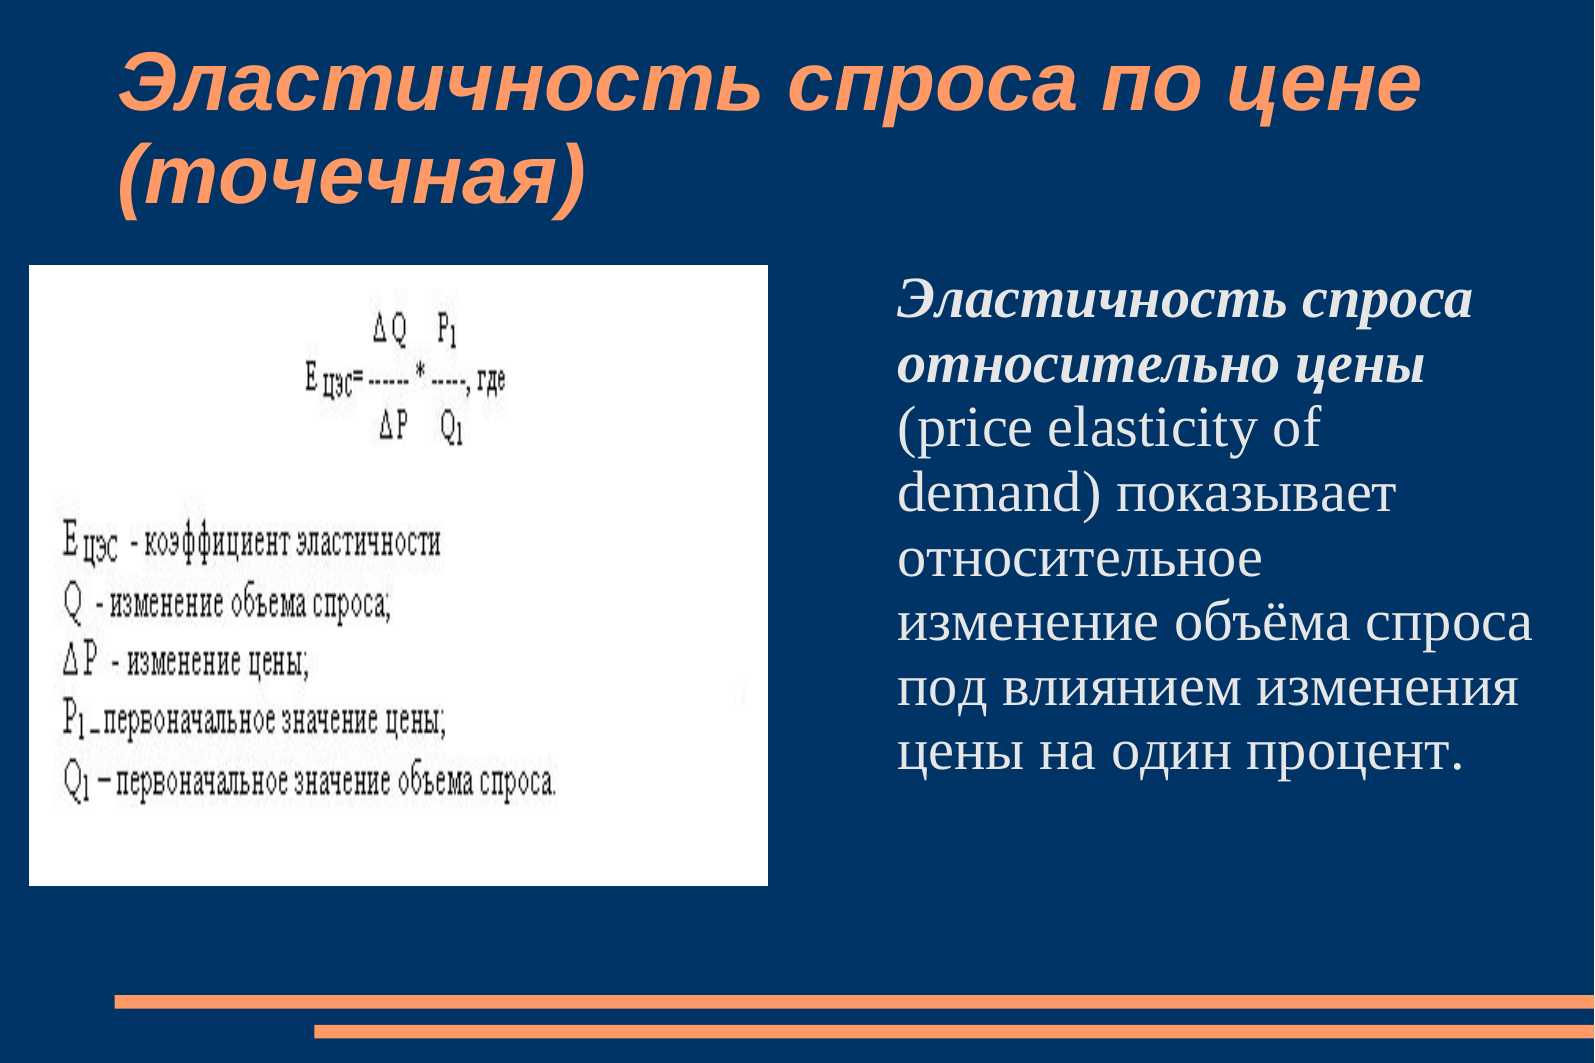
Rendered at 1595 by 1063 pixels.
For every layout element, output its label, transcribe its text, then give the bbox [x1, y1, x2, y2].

picture [29, 265, 768, 886]
list Эластичность спроса относительно цены (price elasticity of demand) показывает относительное изменение объёма спроса под влиянием изменения цены на один процент. [826, 265, 1534, 916]
title Эластичность спроса по цене (точечная) [117, 35, 1479, 222]
